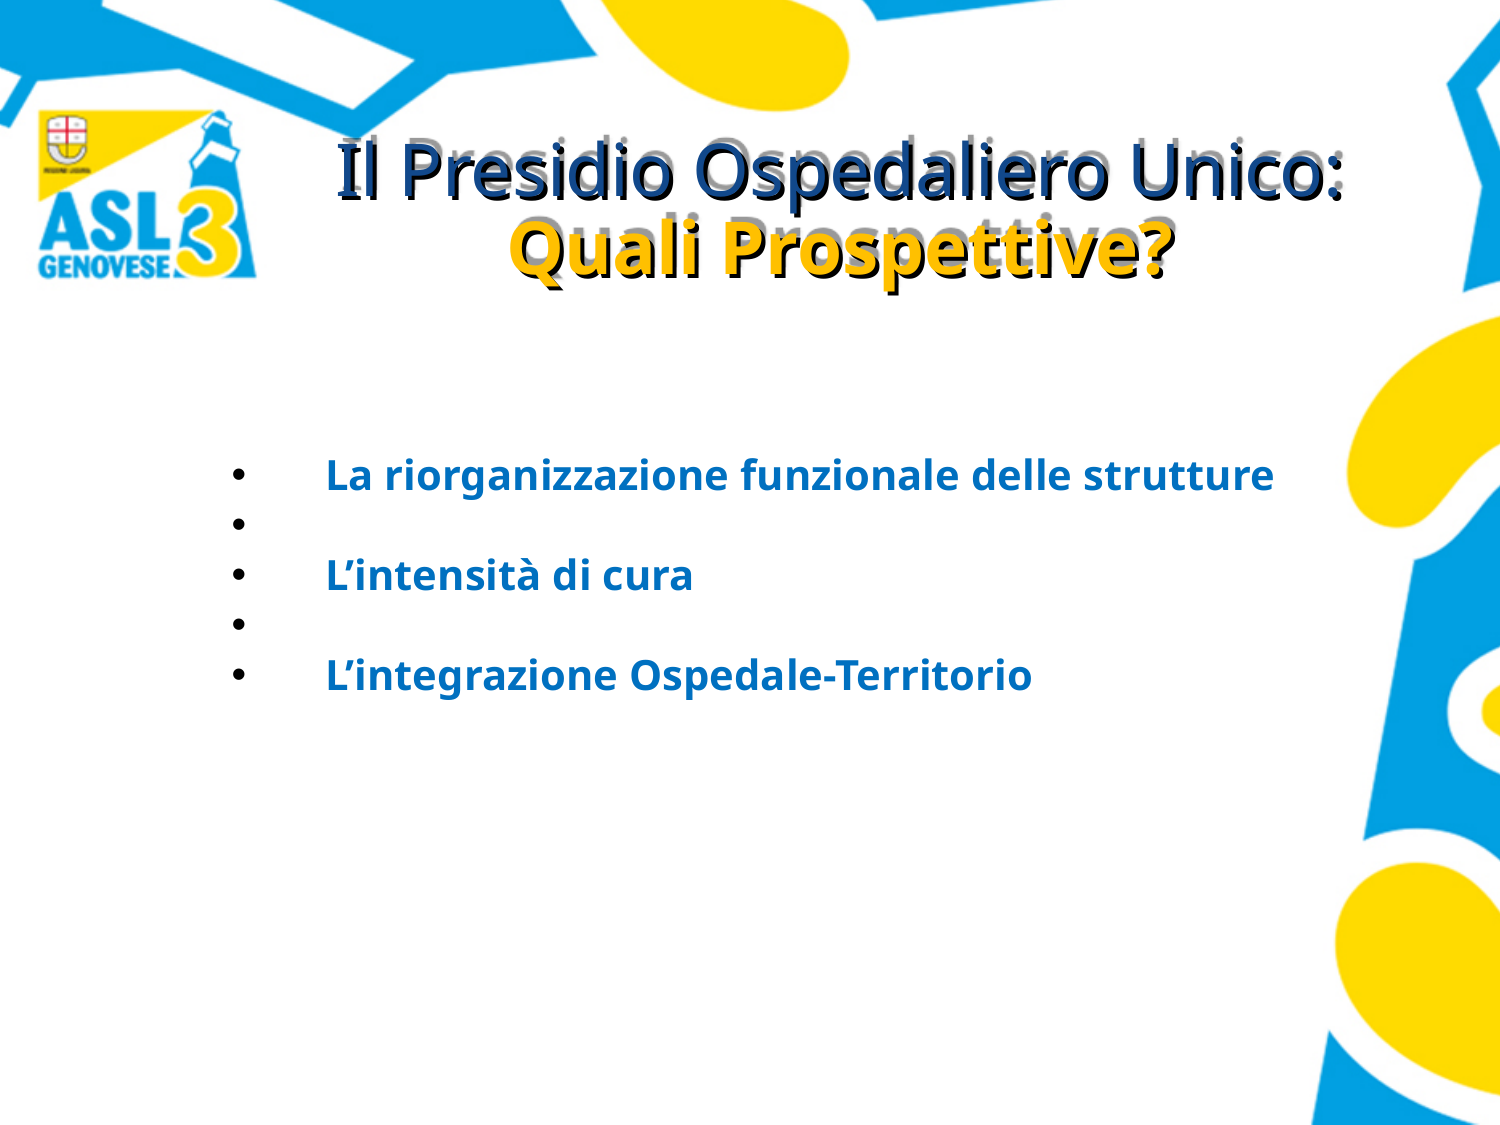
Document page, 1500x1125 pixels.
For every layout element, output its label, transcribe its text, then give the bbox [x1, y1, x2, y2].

text_box Il Presidio Ospedaliero Unico: Quali Prospettive? [242, 125, 1438, 302]
text_box La riorganizzazione funzionale delle strutture L’intensità di cura L’integrazione Ospedale-Territorio [217, 441, 1358, 707]
